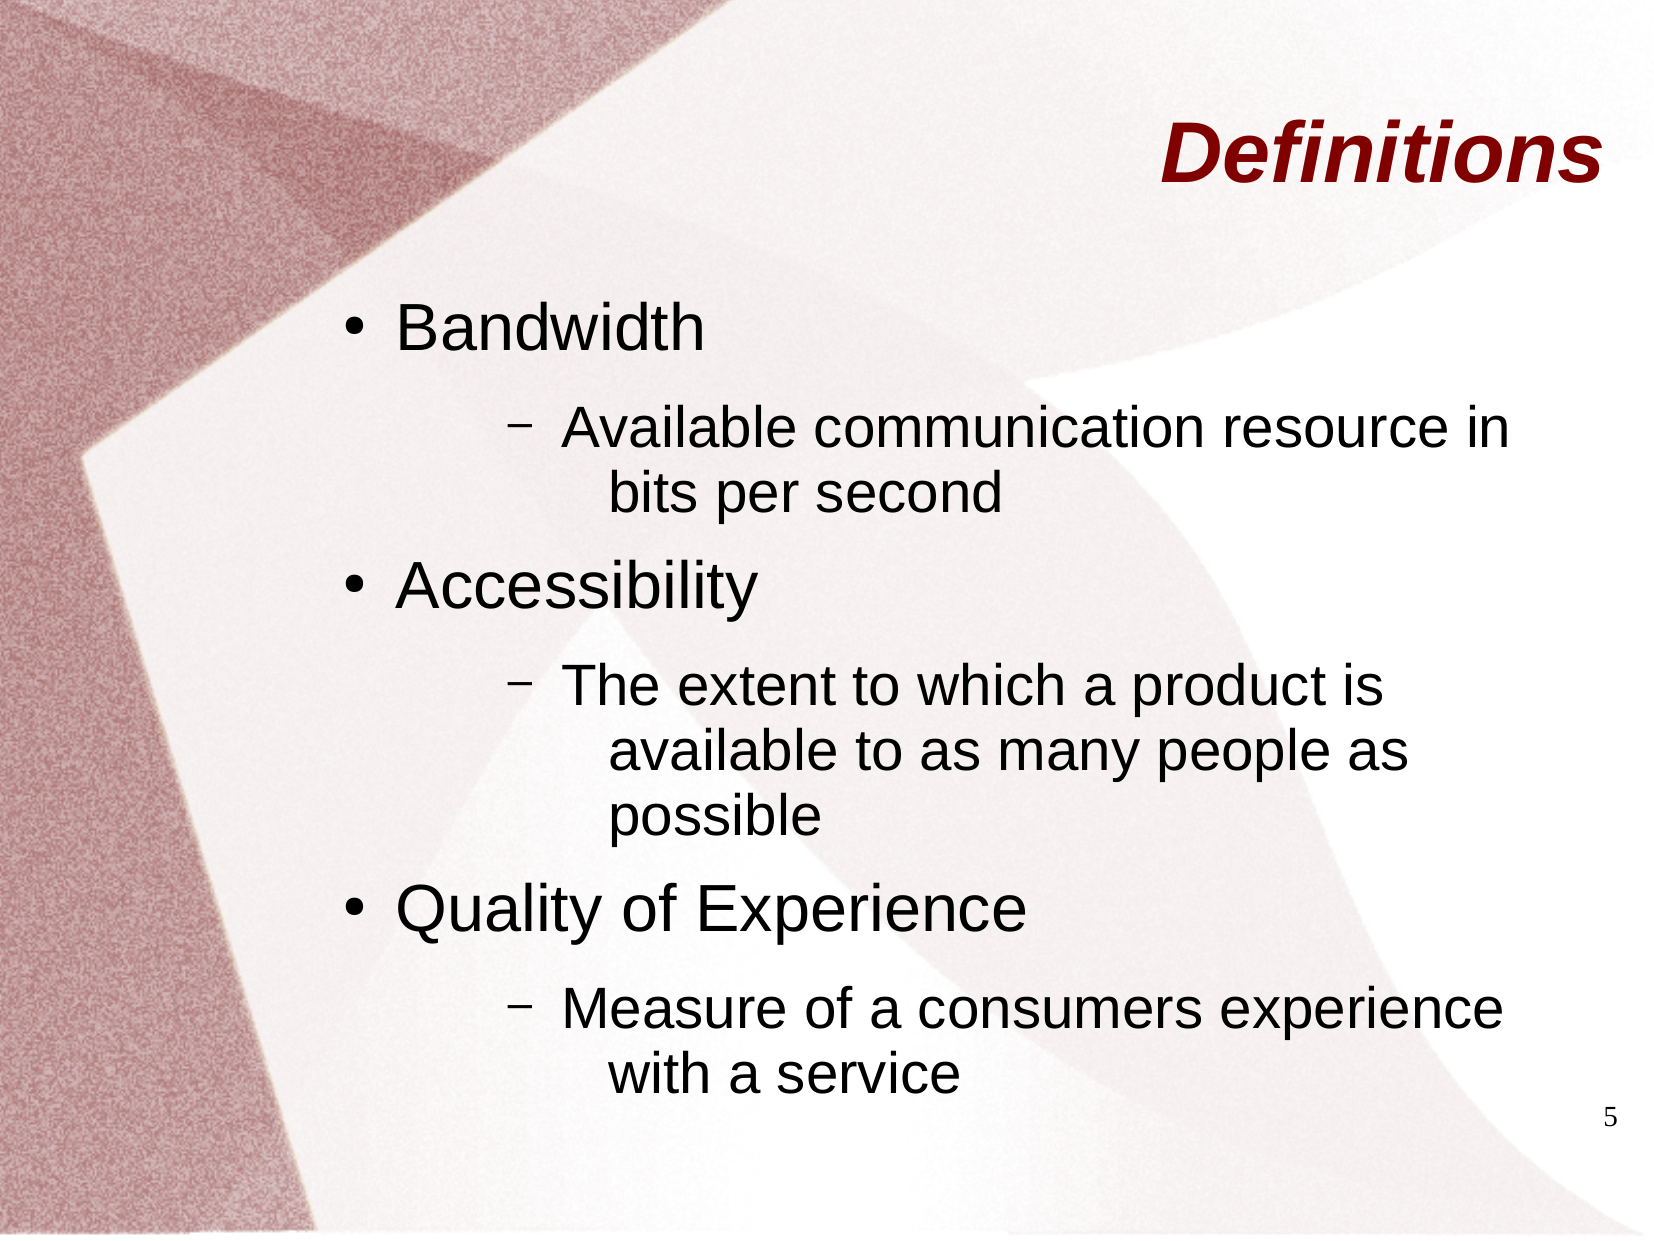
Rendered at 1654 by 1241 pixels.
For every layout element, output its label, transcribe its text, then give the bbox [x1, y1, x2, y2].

picture [0, 0, 1654, 1241]
list Bandwidth Available communication resource in bits per second Accessibility The extent to which a product is available to as many people as possible Quality of Experience Measure of a consumers experience with a service [324, 290, 1601, 1241]
title Definitions [596, 49, 1607, 257]
